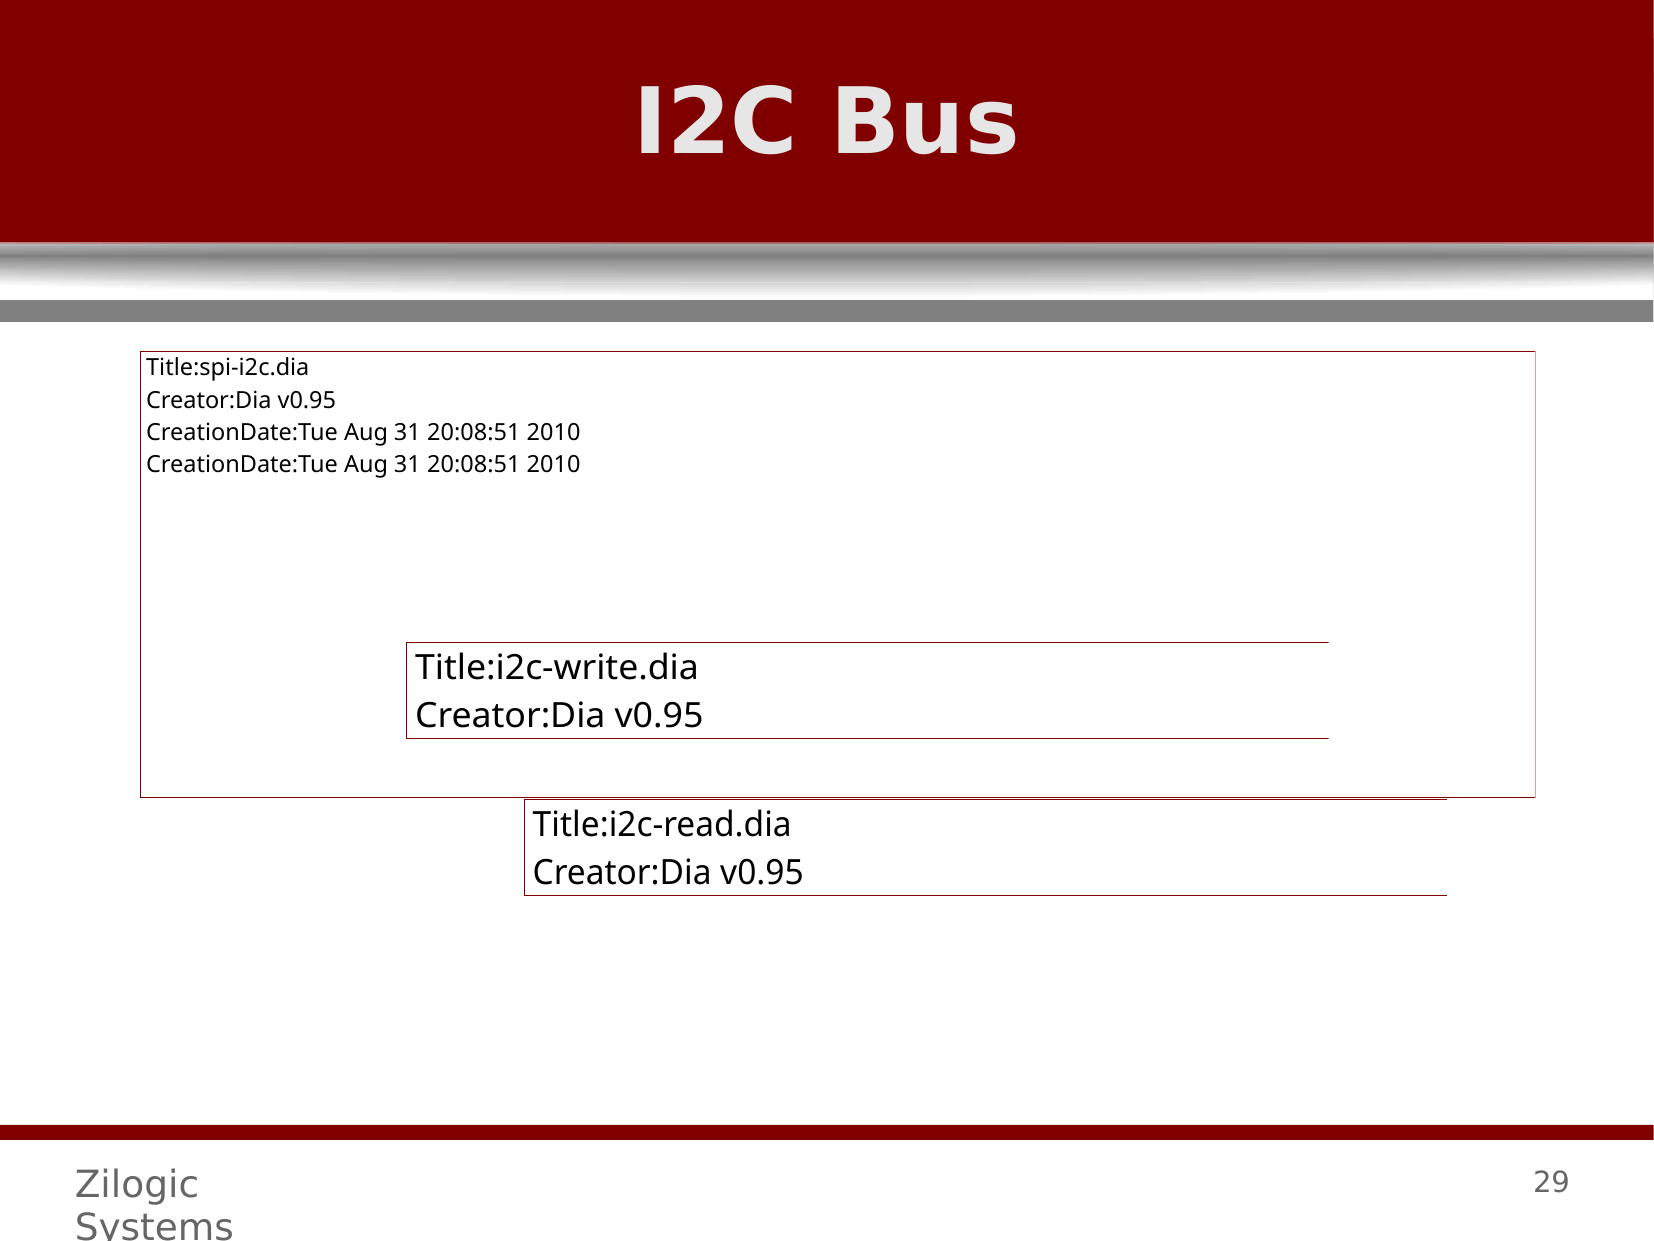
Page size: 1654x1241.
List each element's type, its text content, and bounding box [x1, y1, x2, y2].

title I2C Bus [82, 18, 1571, 226]
picture [138, 349, 1536, 896]
